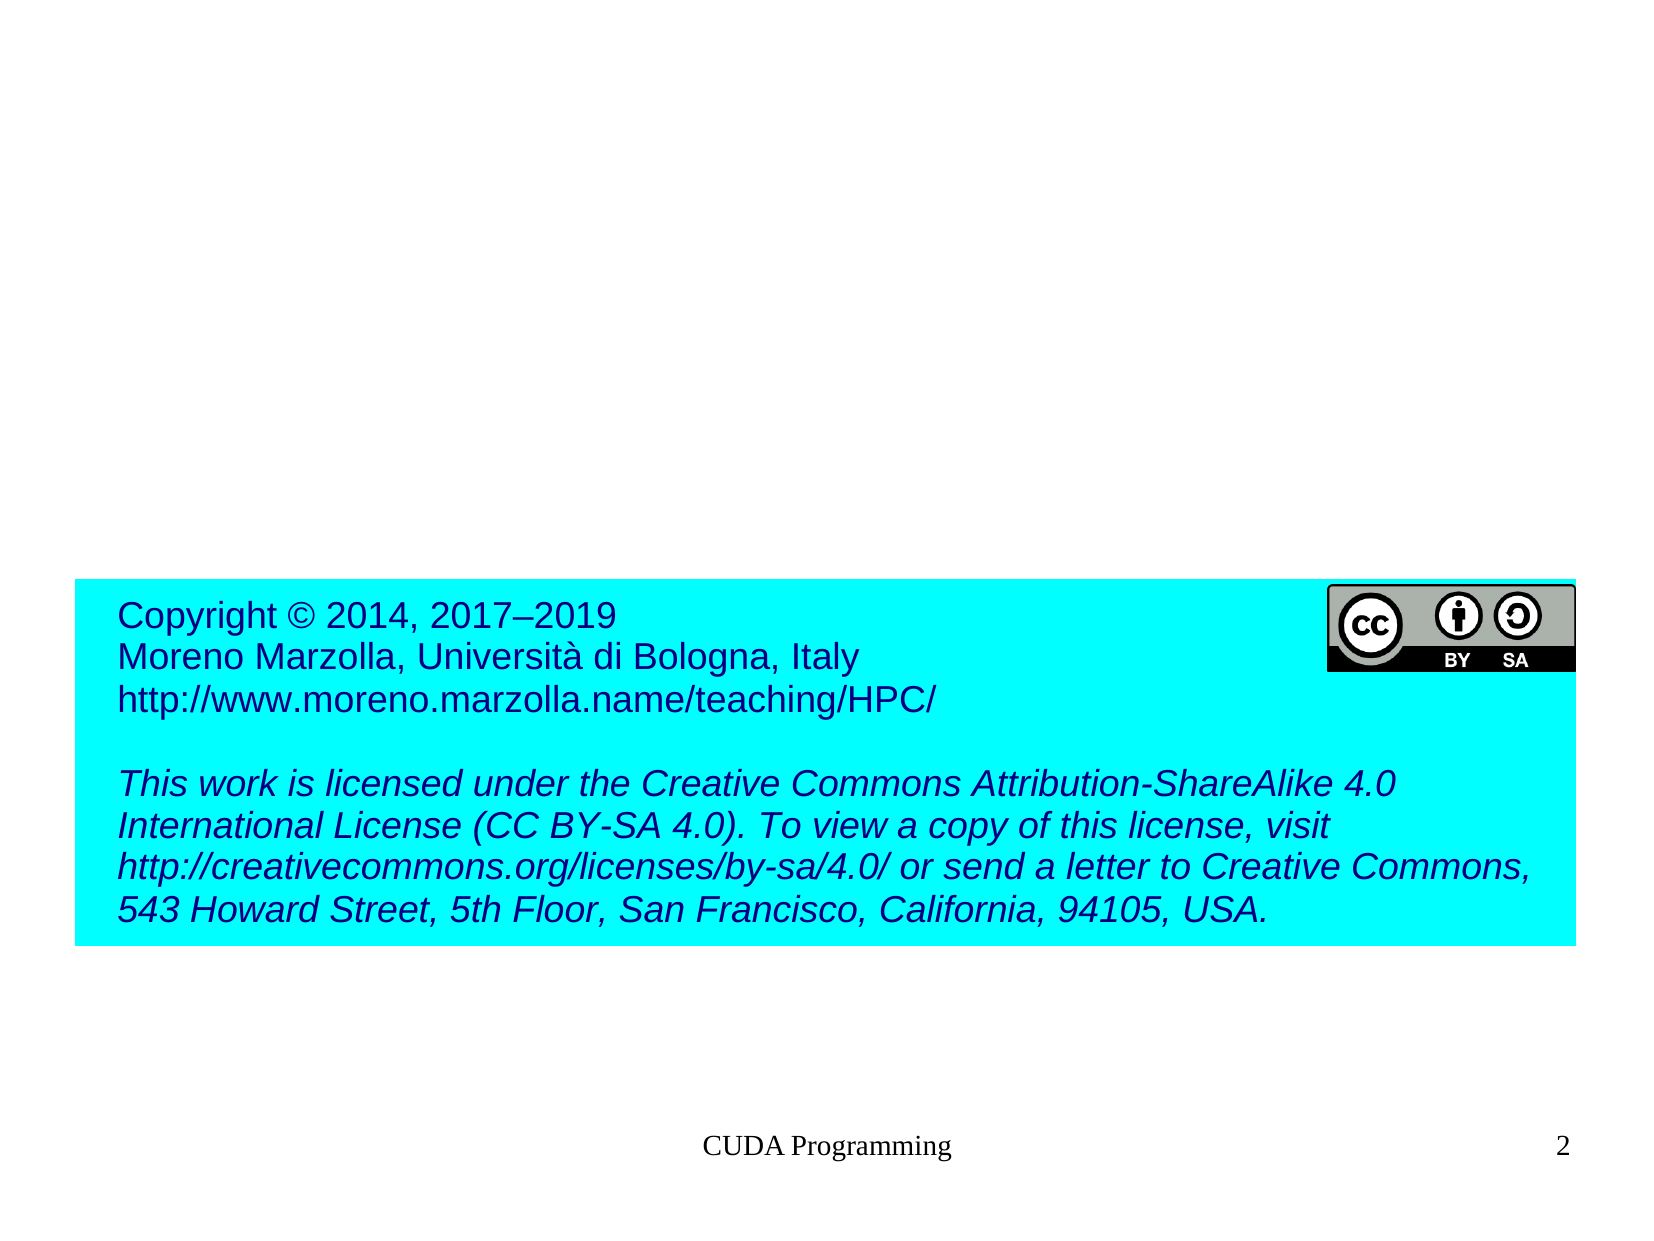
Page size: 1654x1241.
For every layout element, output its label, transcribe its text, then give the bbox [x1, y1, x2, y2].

text_box Copyright © 2014, 2017–2019 Moreno Marzolla, Università di Bologna, Italy http://www.moreno.marzolla.name/teaching/HPC/ This work is licensed under the Creative Commons Attribution-ShareAlike 4.0 International License (CC BY-SA 4.0). To view a copy of this license, visit http://creativecommons.org/licenses/by-sa/4.0/ or send a letter to Creative Commons, 543 Howard Street, 5th Floor, San Francisco, California, 94105, USA. [75, 579, 1576, 946]
picture [1327, 584, 1576, 672]
